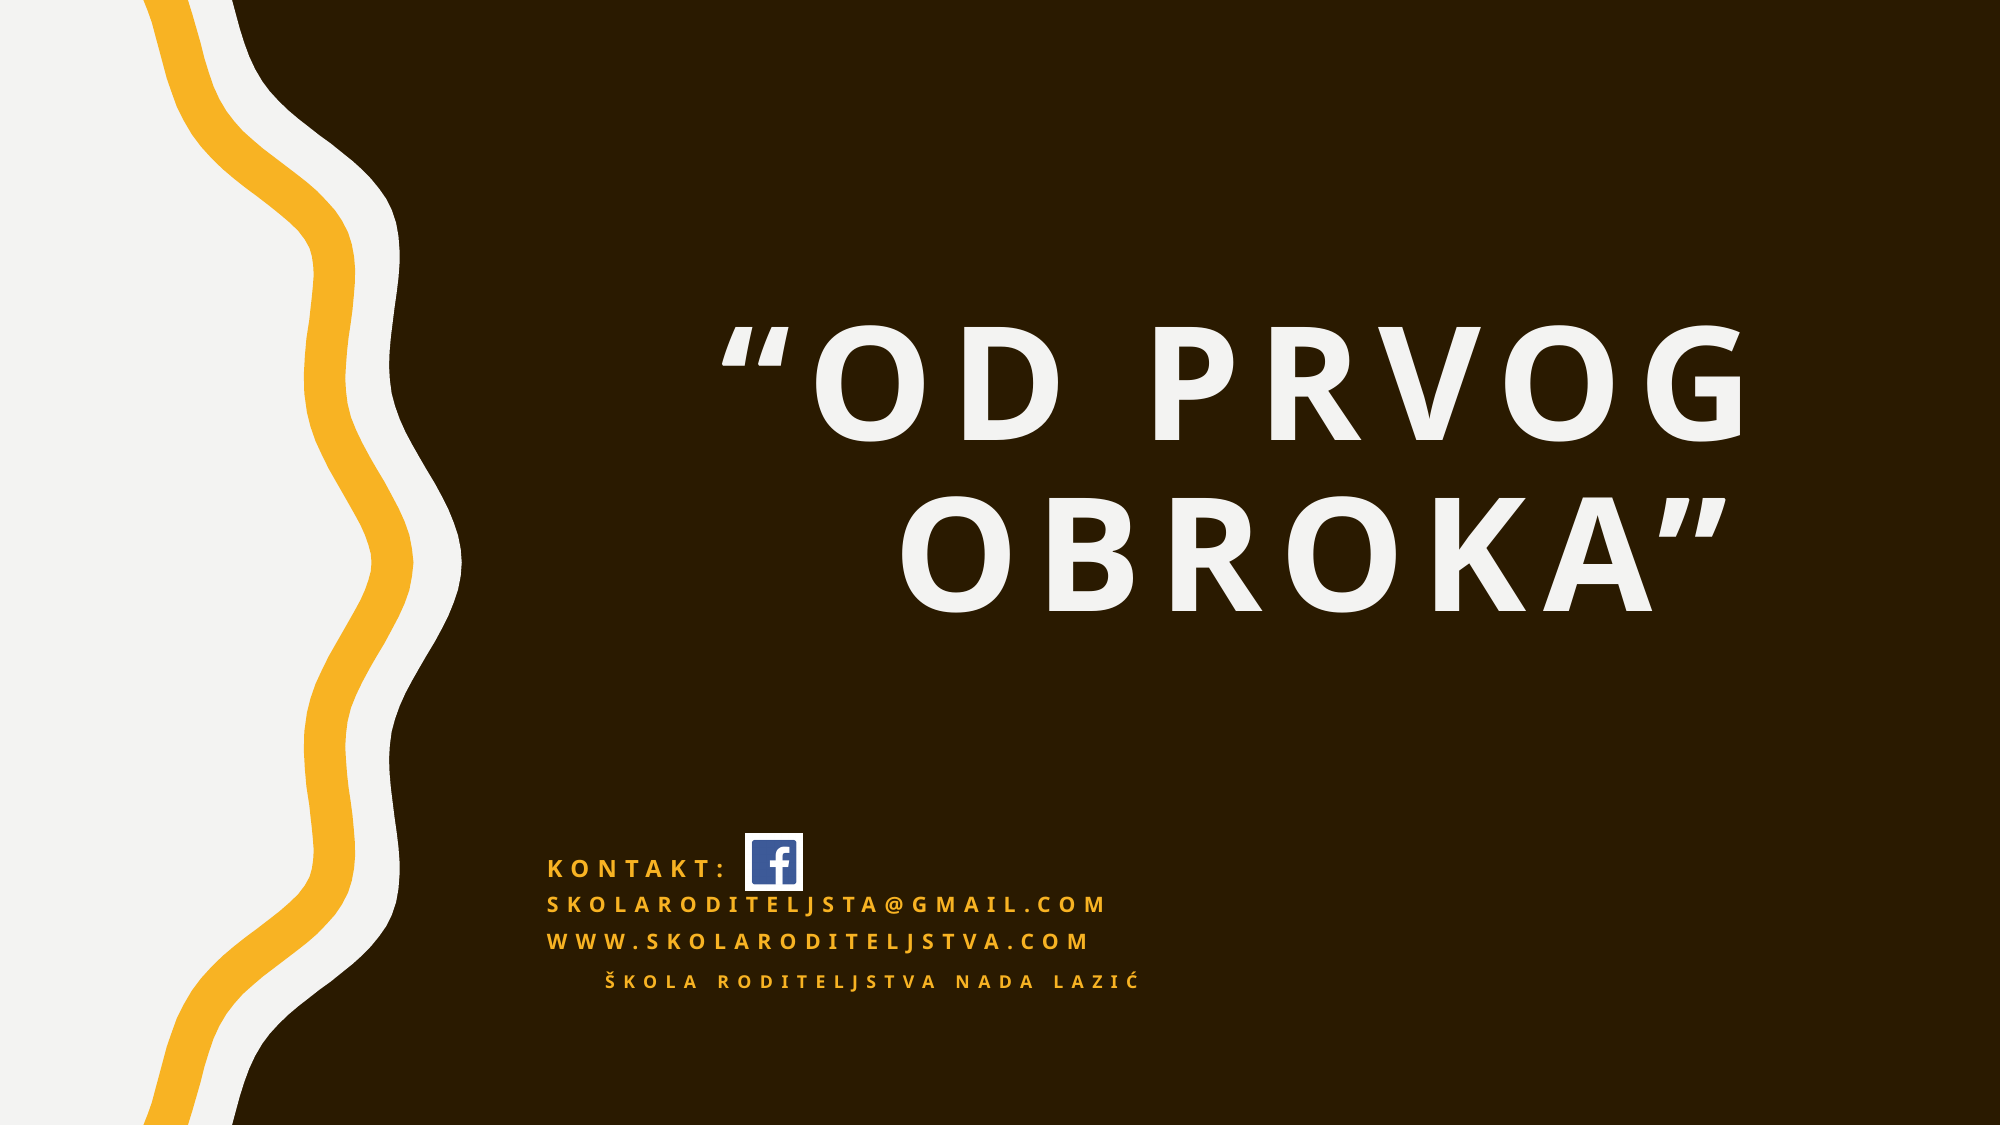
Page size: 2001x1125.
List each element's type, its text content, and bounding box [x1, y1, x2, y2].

picture [745, 833, 803, 891]
list KONTAKT: skolaroditeljsta@gmail.com www.skolaroditeljstva.com Škola roditeljstva Nada Lazić [723, 644, 1876, 921]
title “OD PRVOG OBROKA” [531, 176, 1876, 747]
